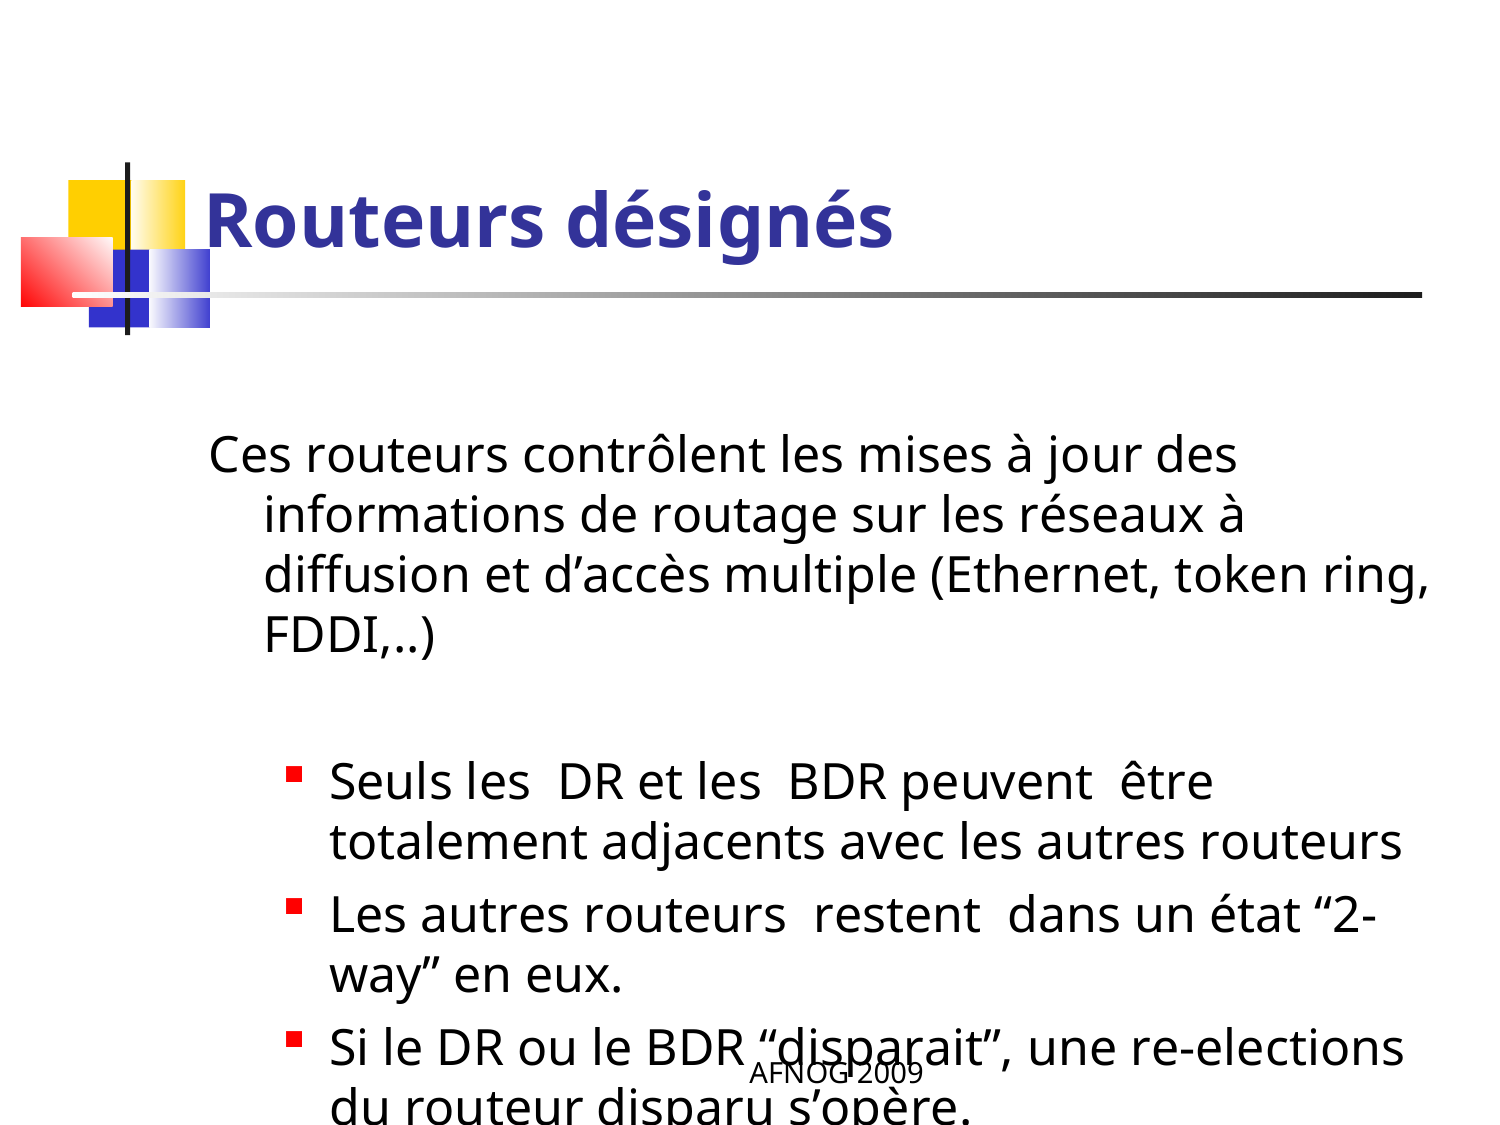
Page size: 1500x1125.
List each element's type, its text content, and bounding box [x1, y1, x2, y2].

list Ces routeurs contrôlent les mises à jour des informations de routage sur les réseaux à diffusion et d’accès multiple (Ethernet, token ring, FDDI,..)‏ Seuls les DR et les BDR peuvent être totalement adjacents avec les autres routeurs Les autres routeurs restent dans un état “2-way” en eux. Si le DR ou le BDR “disparait”, une re-elections du routeur disparu s’opère. [193, 314, 1469, 1059]
title Routeurs désignés [188, 35, 1468, 276]
